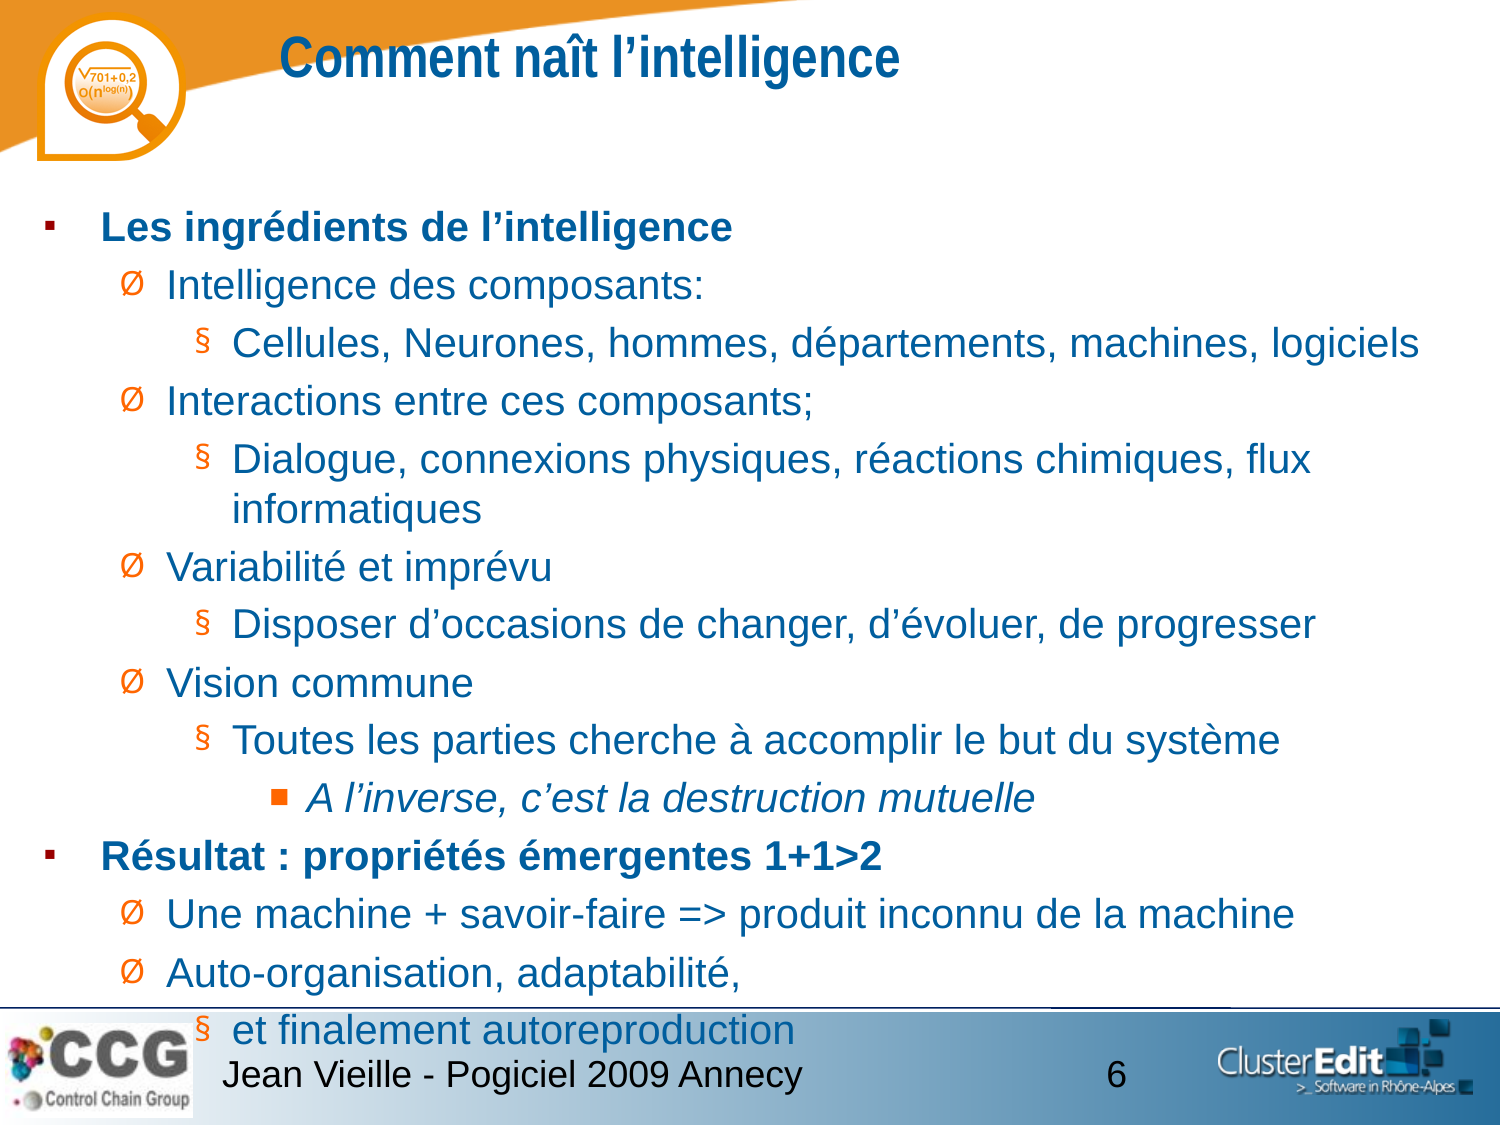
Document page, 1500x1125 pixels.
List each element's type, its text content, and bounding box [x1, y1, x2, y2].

slide_number <numéro> [1104, 1034, 1199, 1103]
title Comment naît l’intelligence [264, 12, 1471, 138]
picture [5, 1023, 193, 1118]
picture [1218, 1019, 1473, 1095]
footer Jean Vieille - Pogiciel 2009 Annecy [207, 1034, 1104, 1103]
list Les ingrédients de l’intelligence Intelligence des composants: Cellules, Neurones, hommes, départements, machines, logiciels Interactions entre ces composants; Dialogue, connexions physiques, réactions chimiques, flux informatiques Variabilité et imprévu Disposer d’occasions de changer, d’évoluer, de progresser Vision commune Toutes les parties cherche à accomplir le but du système A l’inverse, c’est la destruction mutuelle Résultat : propriétés émergentes 1+1>2 Une machine + savoir-faire => produit inconnu de la machine Auto-organisation, adaptabilité, et finalement autoreproduction [29, 184, 1471, 988]
picture [0, 0, 1500, 367]
